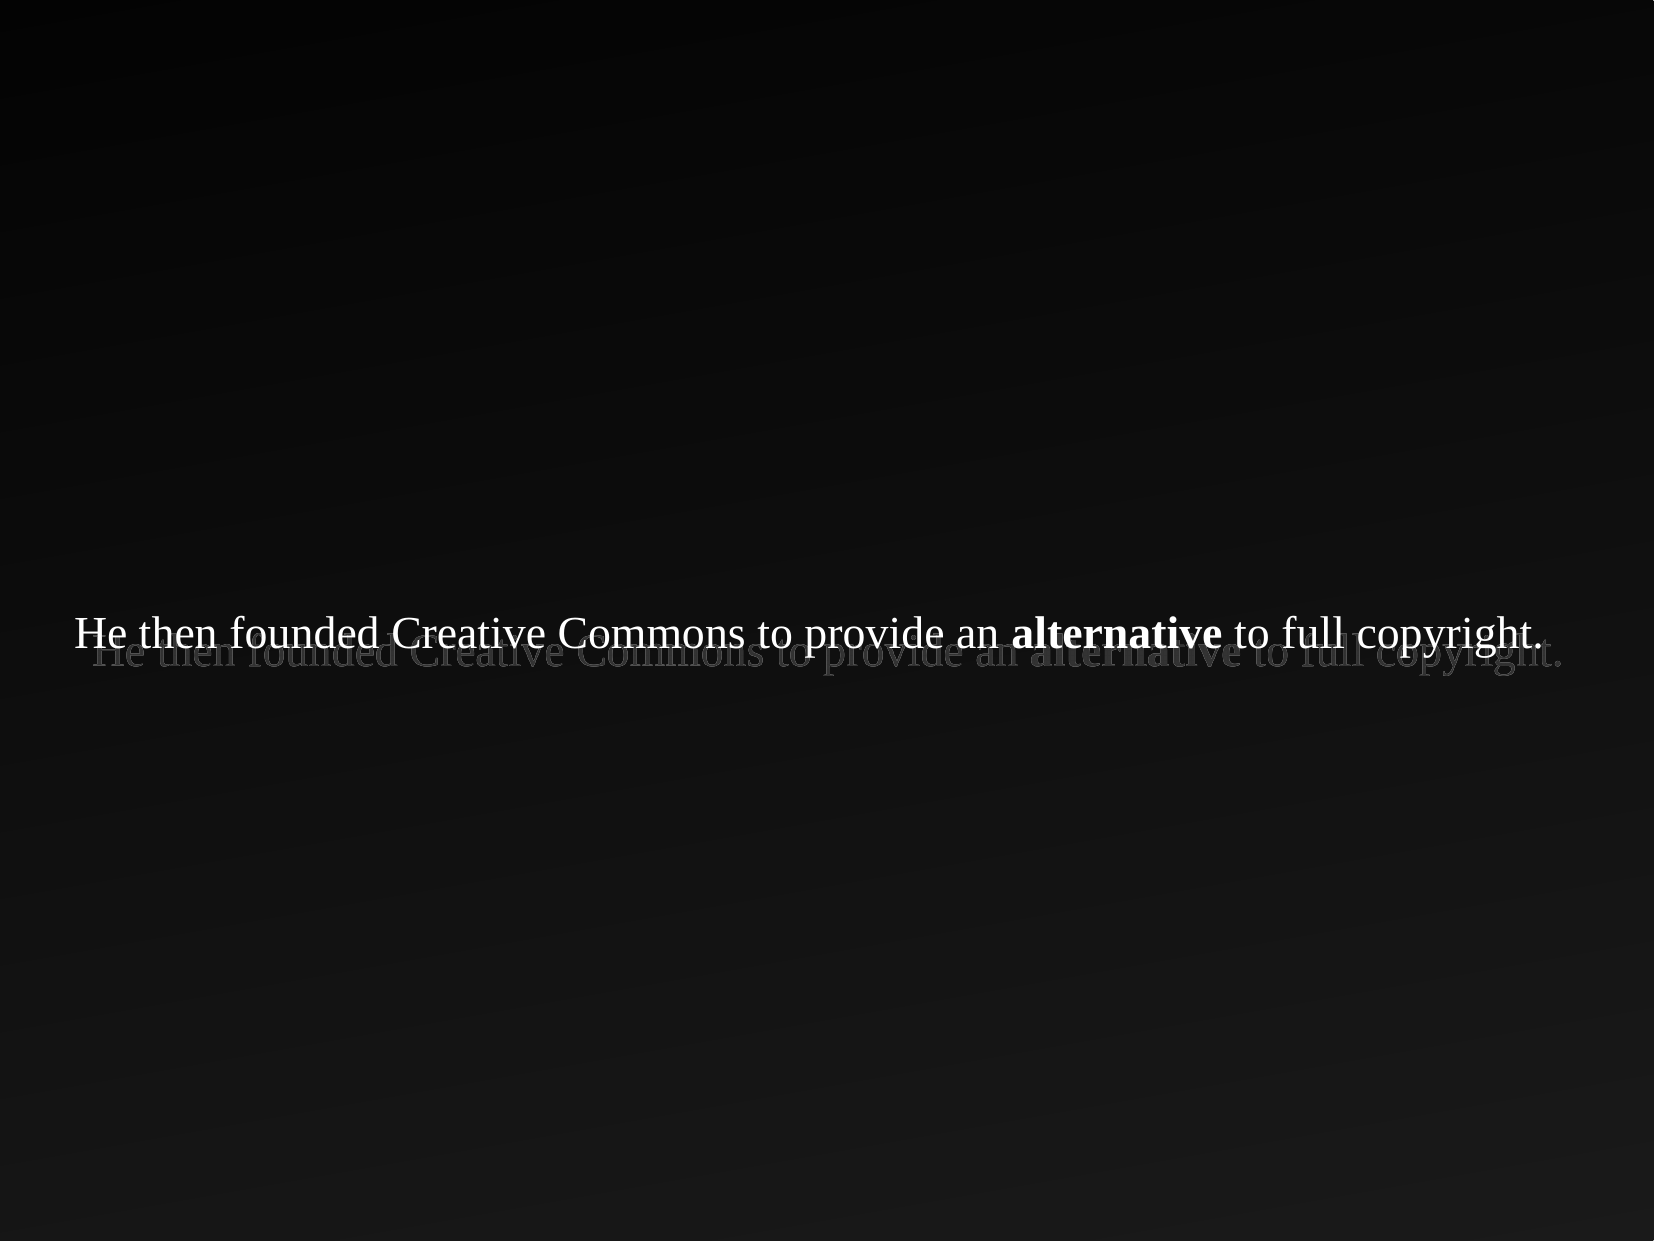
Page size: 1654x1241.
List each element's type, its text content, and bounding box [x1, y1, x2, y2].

text_box He then founded Creative Commons to provide an alternative to full copyright. [59, 600, 1560, 666]
